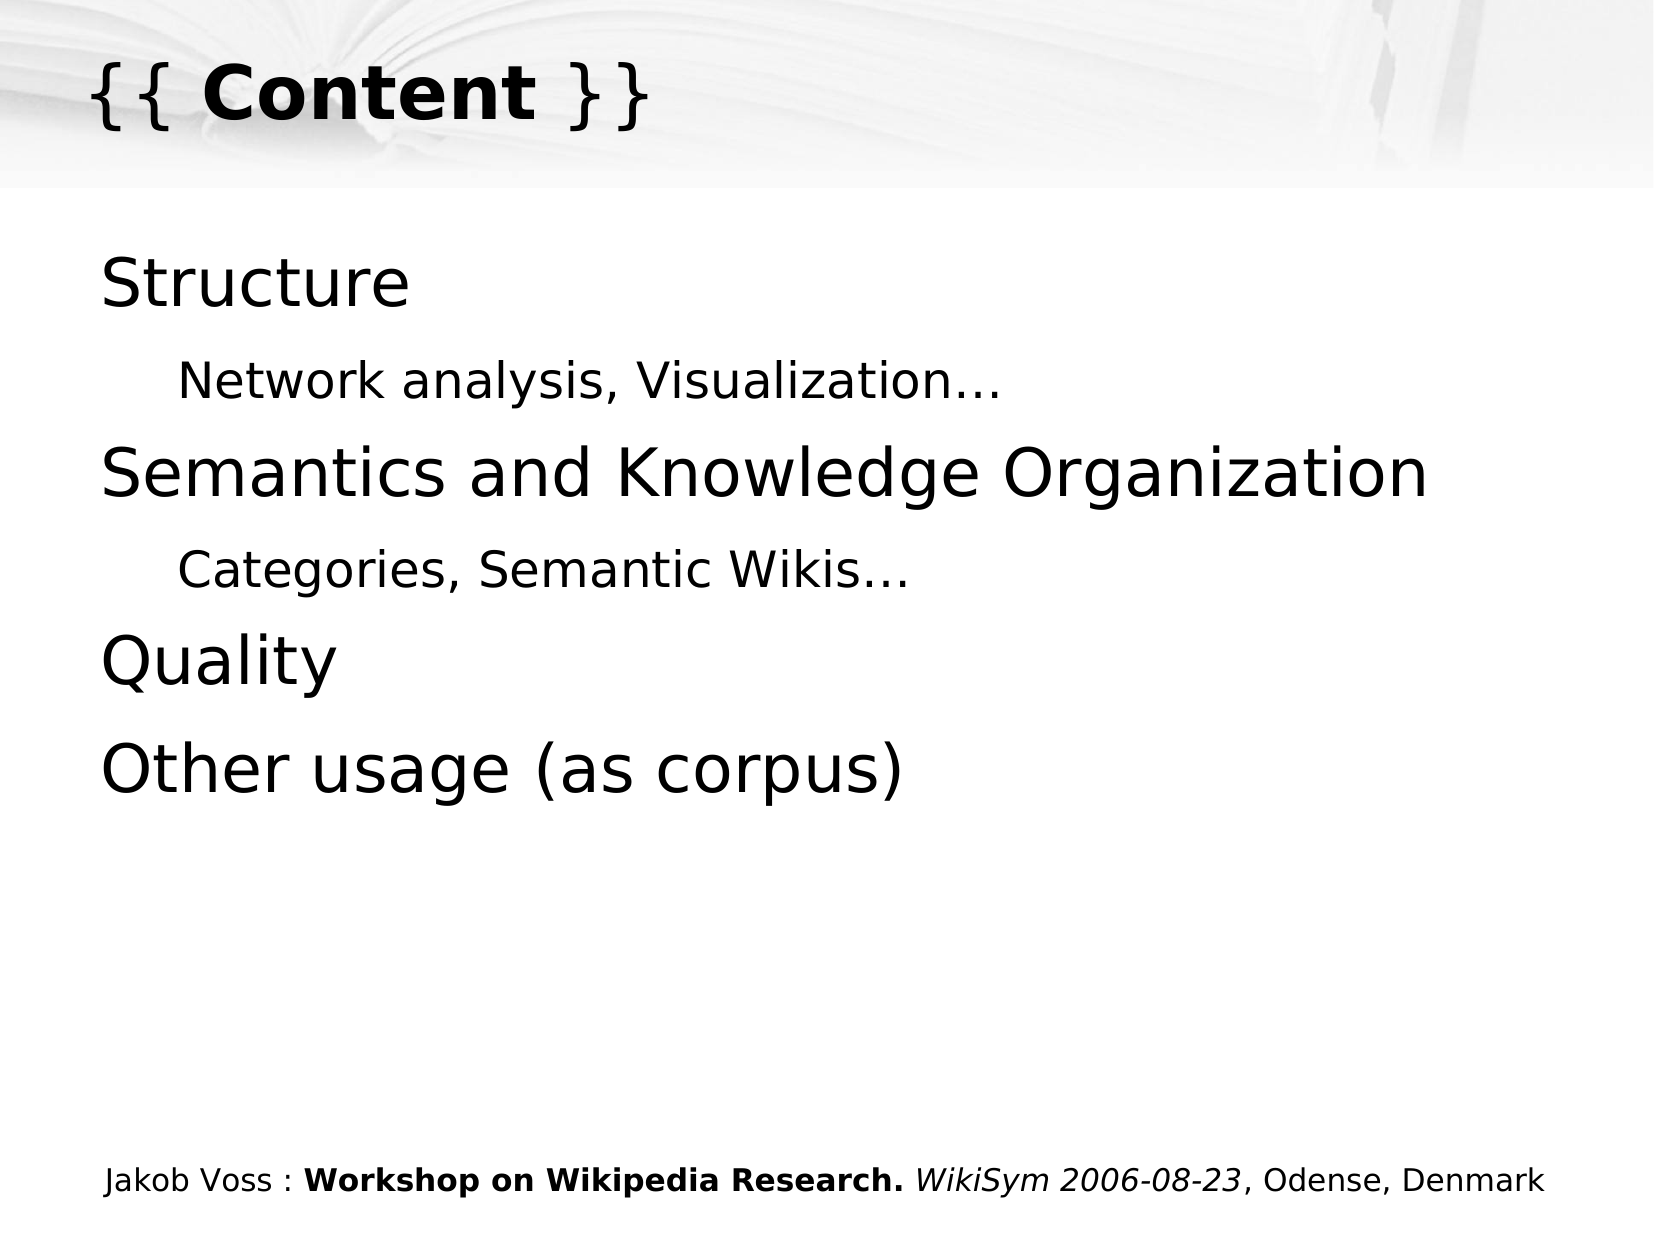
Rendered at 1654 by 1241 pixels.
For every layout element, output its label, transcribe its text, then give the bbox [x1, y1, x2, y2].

picture [0, 0, 1654, 188]
title {{ Content }} [82, 37, 1571, 151]
list Structure Network analysis, Visualization… Semantics and Knowledge Organization Categories, Semantic Wikis… Quality Other usage (as corpus) [82, 244, 1571, 1091]
